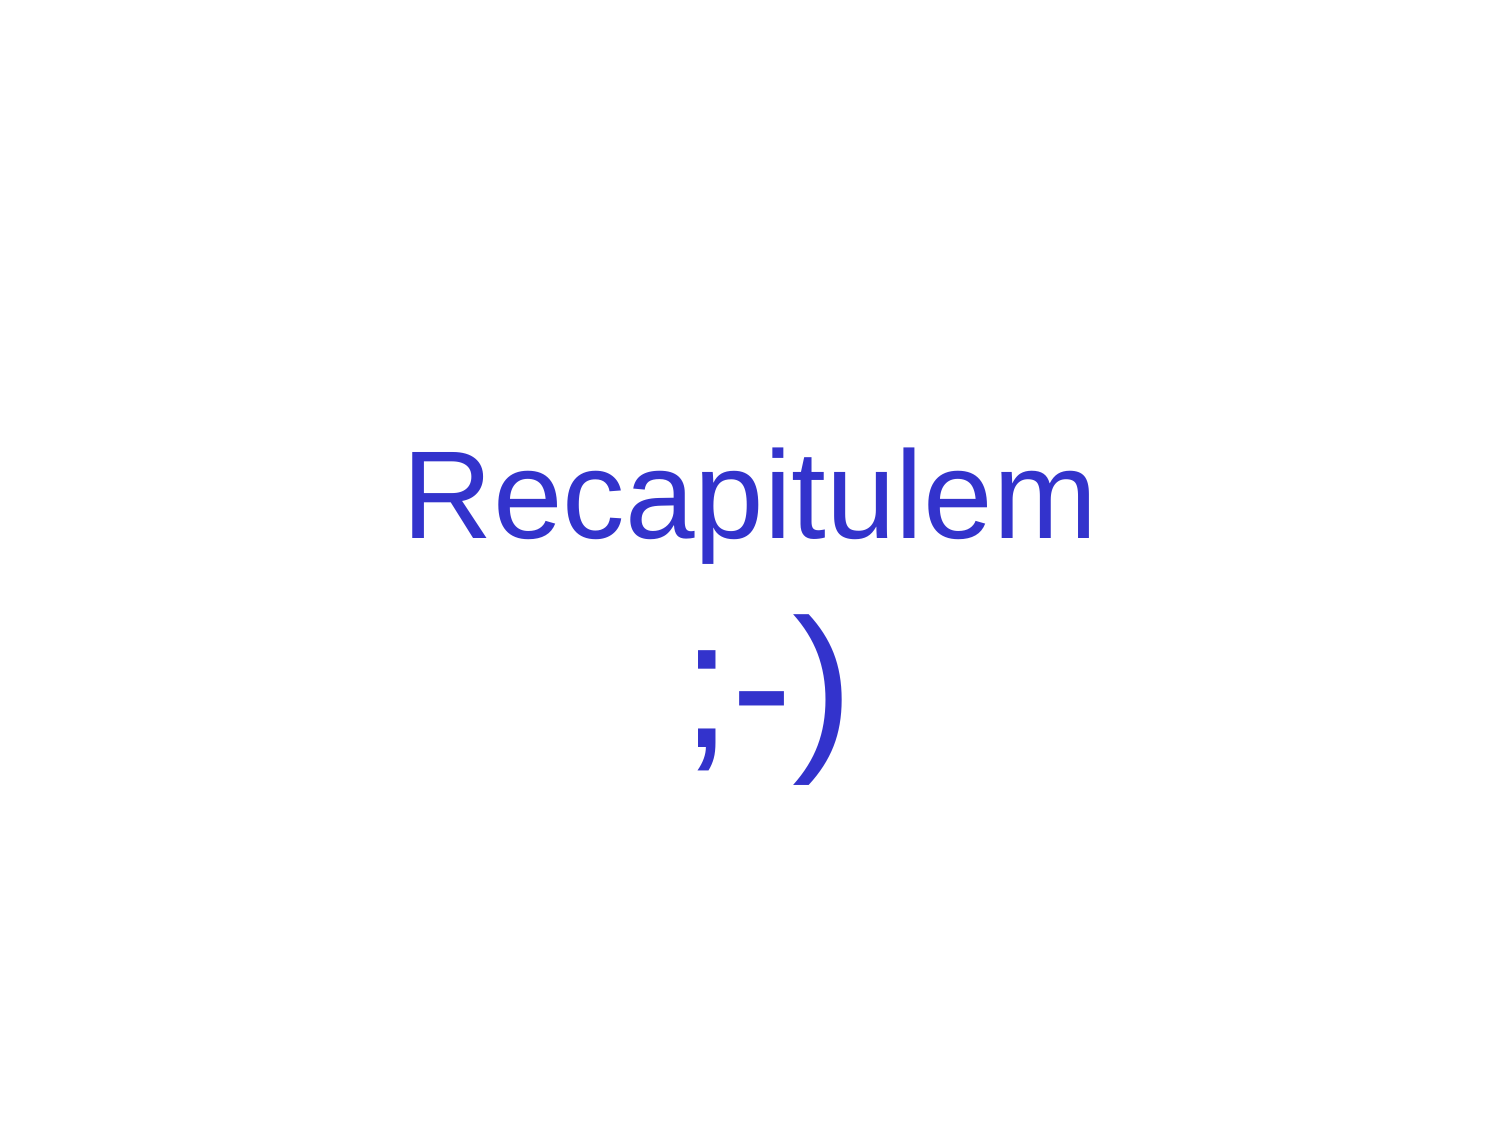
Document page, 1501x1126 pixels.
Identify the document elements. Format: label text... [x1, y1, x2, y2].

title Recapitulem ;-) [100, 112, 1401, 976]
